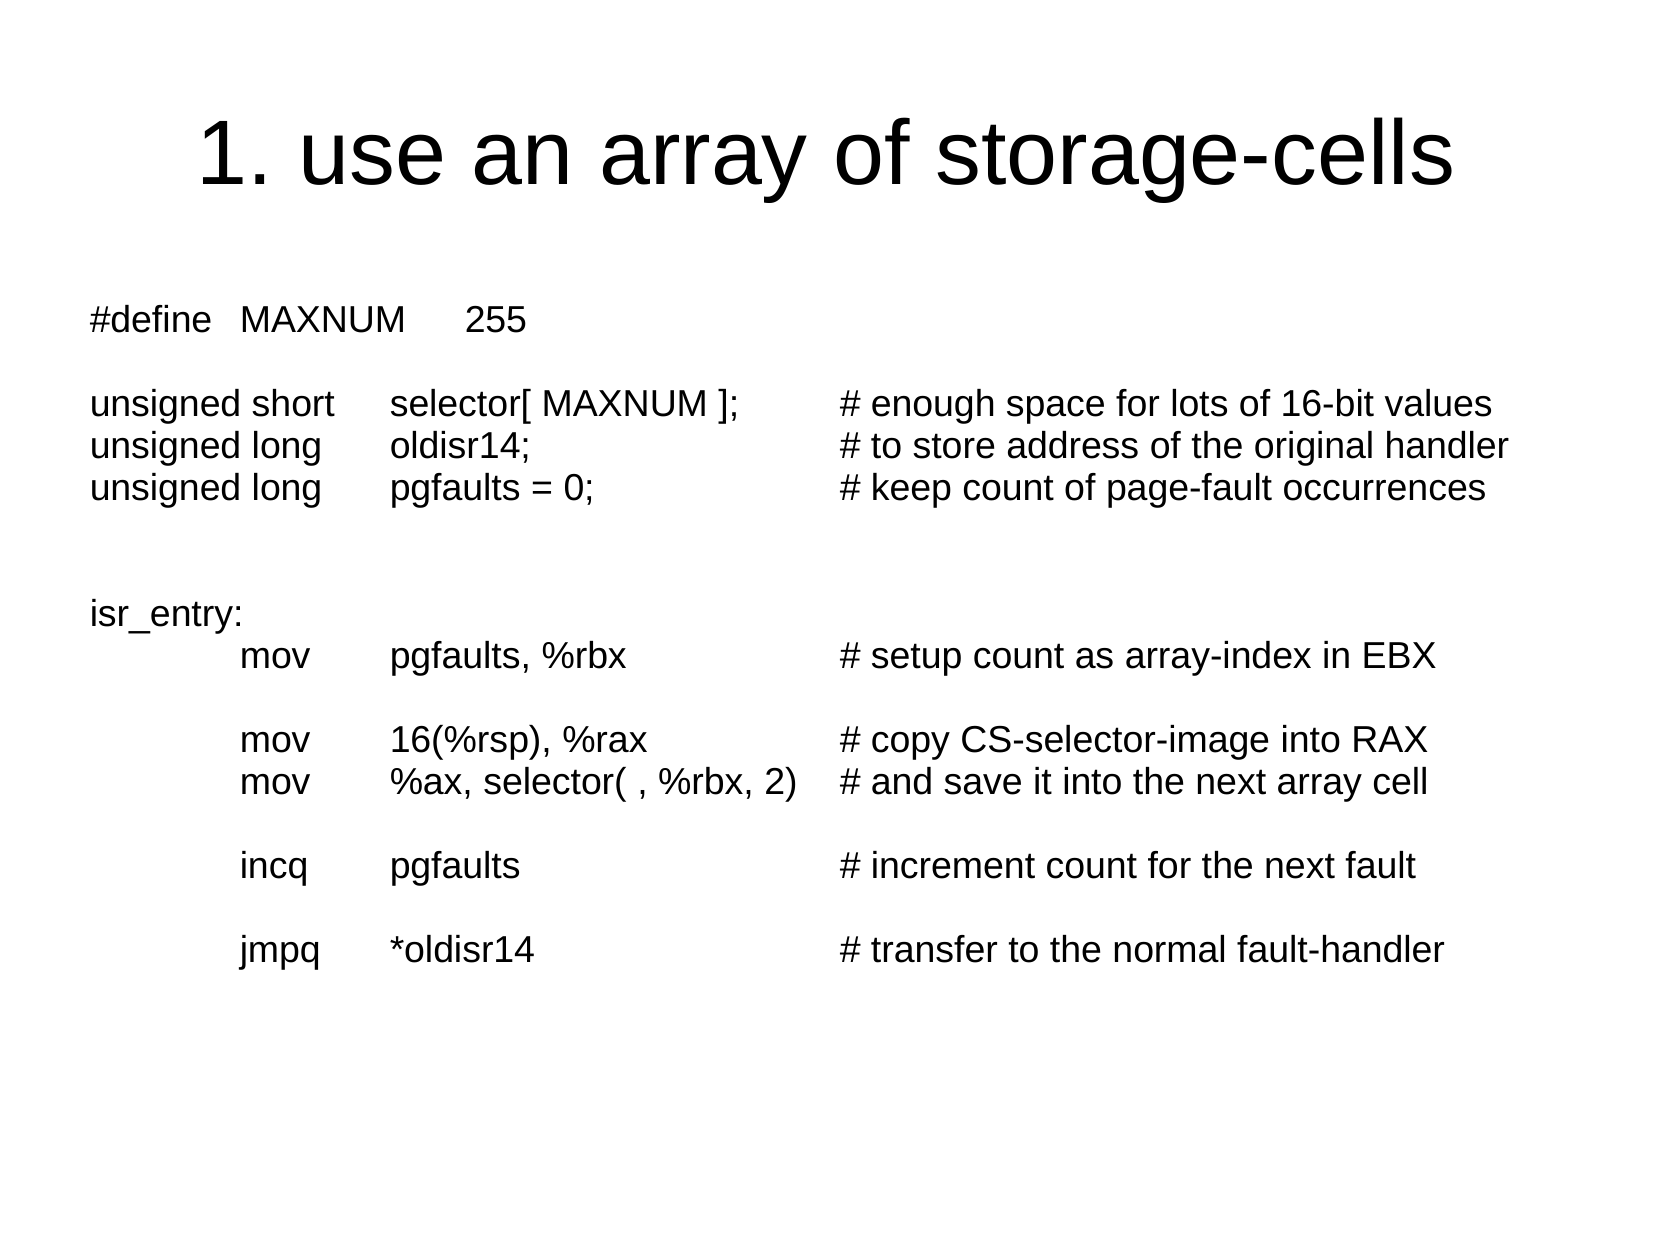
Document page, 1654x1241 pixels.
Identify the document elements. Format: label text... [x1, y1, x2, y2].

text_box #define MAXNUM 255 unsigned short selector[ MAXNUM ]; # enough space for lots of 16-bit values unsigned long oldisr14; # to store address of the original handler unsigned long pgfaults = 0; # keep count of page-fault occurrences isr_entry: mov pgfaults, %rbx # setup count as array-index in EBX mov 16(%rsp), %rax # copy CS-selector-image into RAX mov %ax, selector( , %rbx, 2) # and save it into the next array cell incq pgfaults # increment count for the next fault jmpq *oldisr14 # transfer to the normal fault-handler [75, 291, 1538, 1062]
title 1. use an array of storage-cells [82, 49, 1571, 257]
